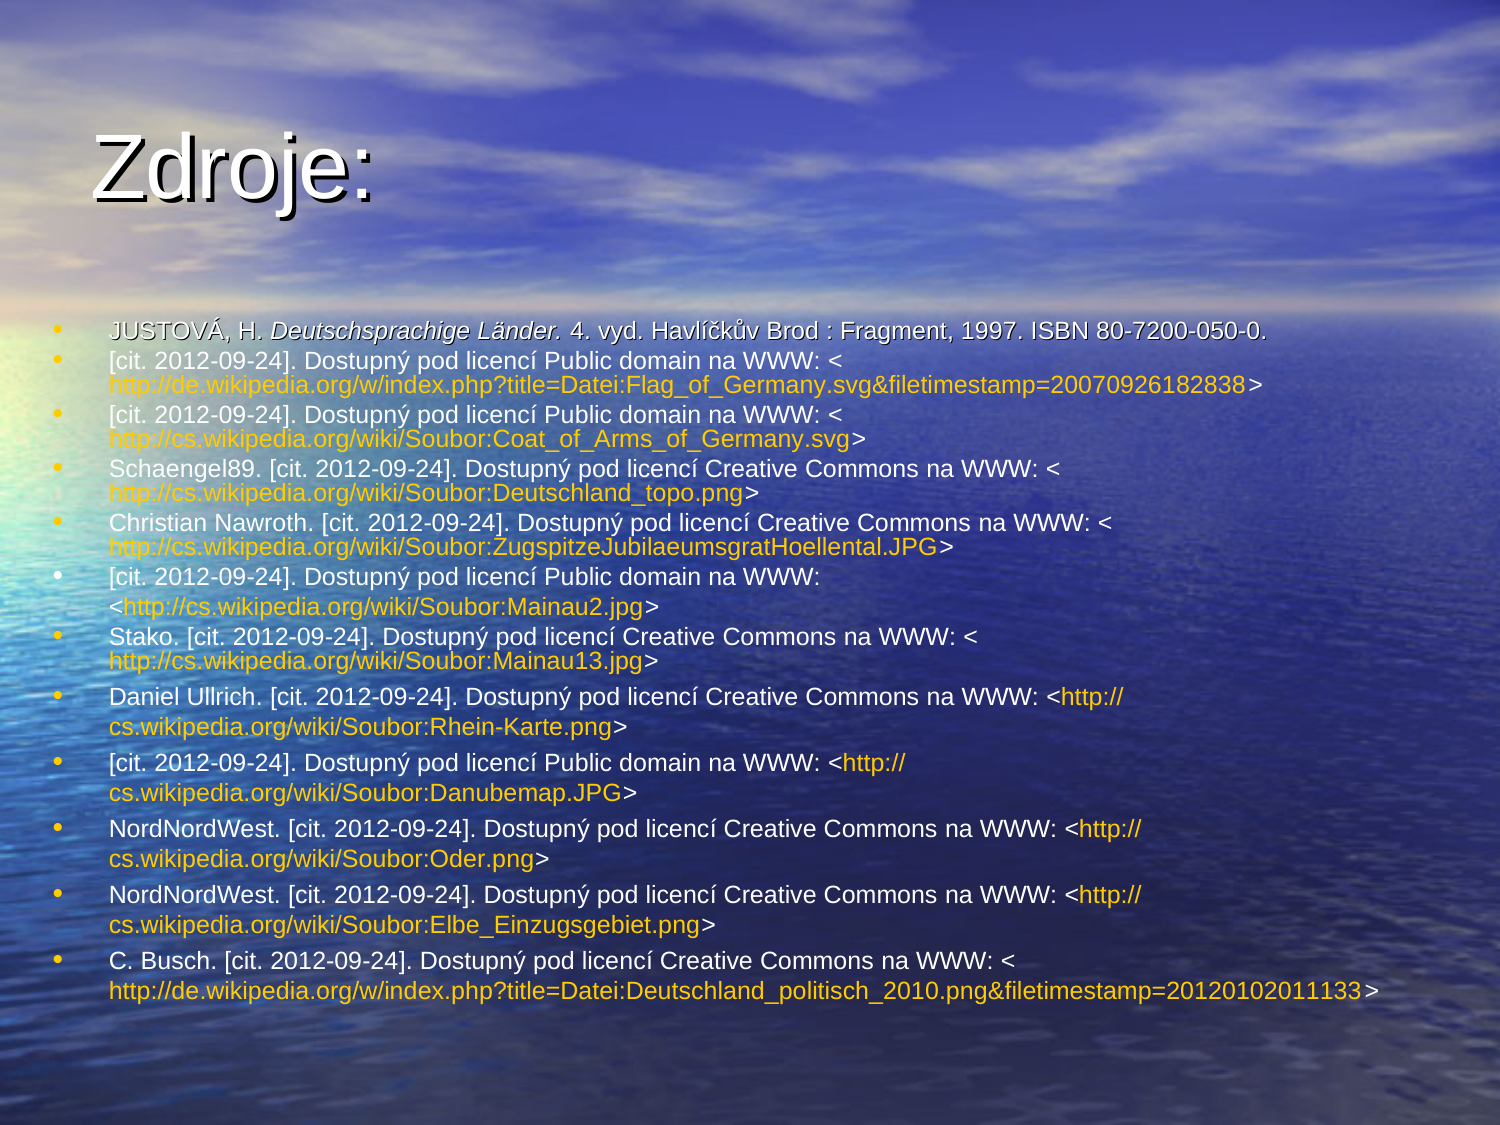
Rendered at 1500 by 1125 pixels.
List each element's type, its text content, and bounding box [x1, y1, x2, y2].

picture [0, 0, 1500, 1125]
title Zdroje: [75, 47, 1426, 276]
list JUSTOVÁ, H. Deutschsprachige Länder. 4. vyd. Havlíčkův Brod : Fragment, 1997. ISBN 80-7200-050-0. [cit. 2012-09-24]. Dostupný pod licencí Public domain na WWW: <http://de.wikipedia.org/w/index.php?title=Datei:Flag_of_Germany.svg&filetimestamp=20070926182838> [cit. 2012-09-24]. Dostupný pod licencí Public domain na WWW: <http://cs.wikipedia.org/wiki/Soubor:Coat_of_Arms_of_Germany.svg> Schaengel89. [cit. 2012-09-24]. Dostupný pod licencí Creative Commons na WWW: <http://cs.wikipedia.org/wiki/Soubor:Deutschland_topo.png> Christian Nawroth. [cit. 2012-09-24]. Dostupný pod licencí Creative Commons na WWW: <http://cs.wikipedia.org/wiki/Soubor:ZugspitzeJubilaeumsgratHoellental.JPG> [cit. 2012-09-24]. Dostupný pod licencí Public domain na WWW: <http://cs.wikipedia.org/wiki/Soubor:Mainau2.jpg> Stako. [cit. 2012-09-24]. Dostupný pod licencí Creative Commons na WWW: <http://cs.wikipedia.org/wiki/Soubor:Mainau13.jpg> Daniel Ullrich. [cit. 2012-09-24]. Dostupný pod licencí Creative Commons na WWW: <http://cs.wikipedia.org/wiki/Soubor:Rhein-Karte.png> [cit. 2012-09-24]. Dostupný pod licencí Public domain na WWW: <http://cs.wikipedia.org/wiki/Soubor:Danubemap.JPG> NordNordWest. [cit. 2012-09-24]. Dostupný pod licencí Creative Commons na WWW: <http://cs.wikipedia.org/wiki/Soubor:Oder.png> NordNordWest. [cit. 2012-09-24]. Dostupný pod licencí Creative Commons na WWW: <http://cs.wikipedia.org/wiki/Soubor:Elbe_Einzugsgebiet.png> C. Busch. [cit. 2012-09-24]. Dostupný pod licencí Creative Commons na WWW: <http://de.wikipedia.org/w/index.php?title=Datei:Deutschland_politisch_2010.png&filetimestamp=20120102011133> [37, 312, 1425, 1125]
